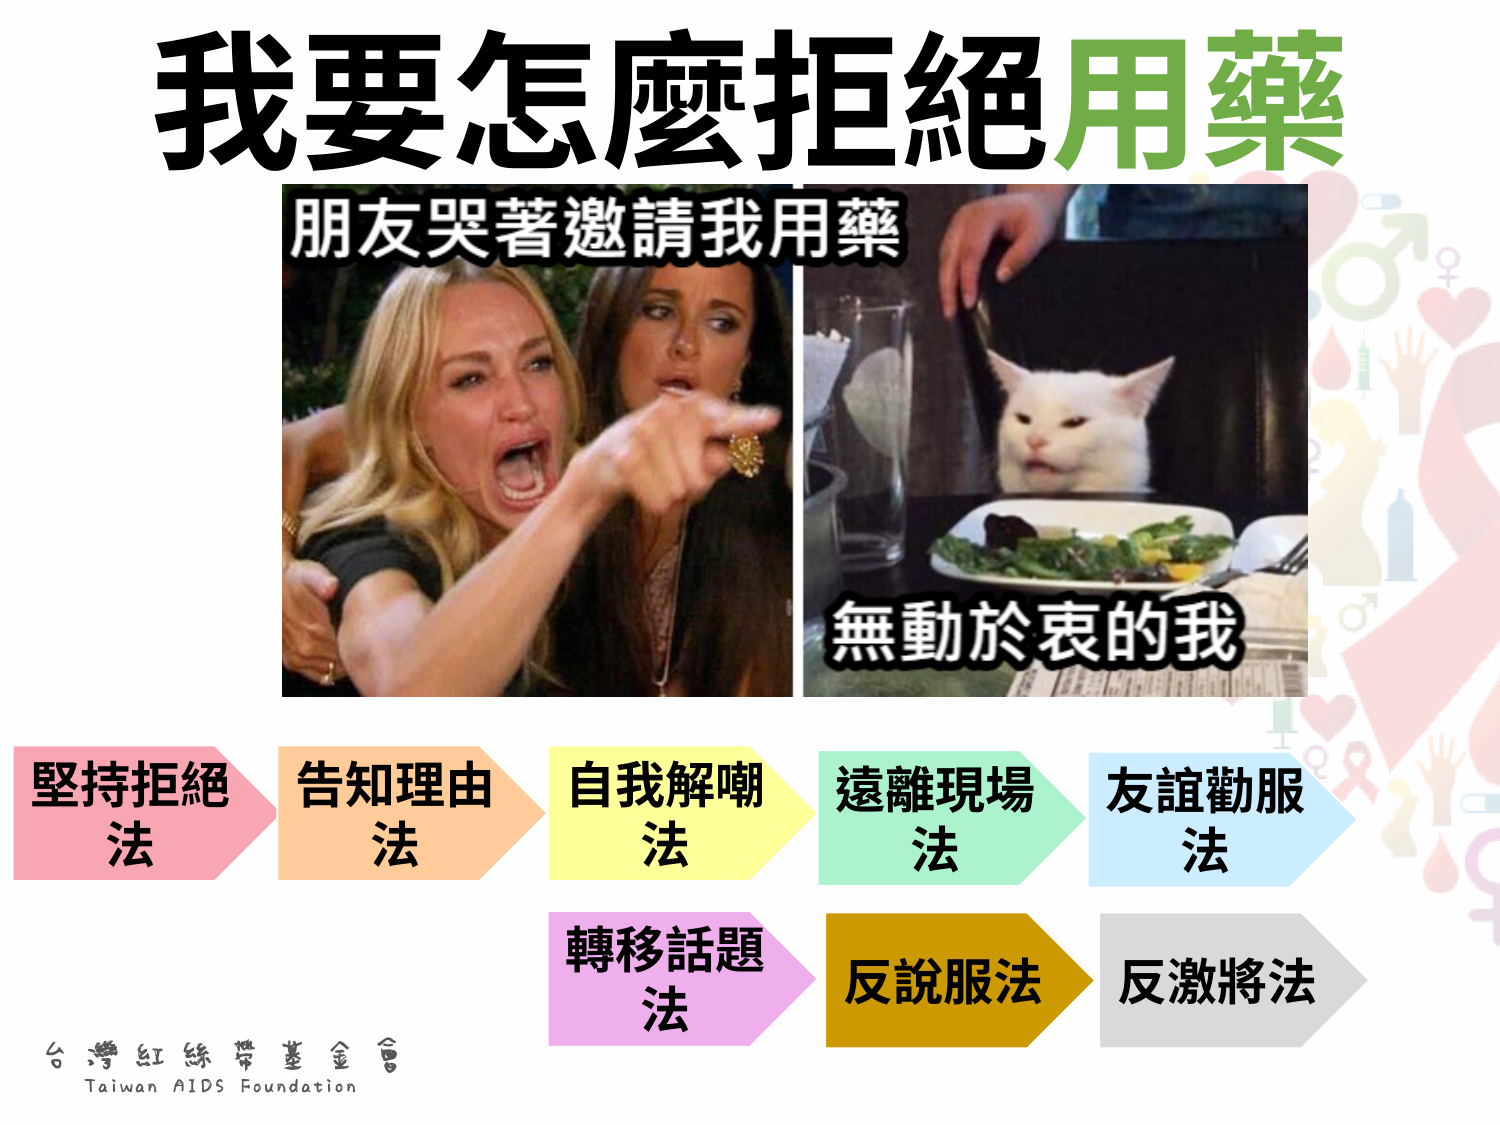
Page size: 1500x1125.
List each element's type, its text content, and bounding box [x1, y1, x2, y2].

text_box 遠離現場法 [817, 750, 1087, 887]
text_box 友誼勸服法 [1087, 751, 1358, 888]
text_box 反說服法 [825, 912, 1096, 1049]
text_box 堅持拒絕法 [12, 745, 277, 882]
text_box 反激將法 [1099, 912, 1370, 1049]
picture [0, 0, 1500, 1125]
text_box 自我解嘲法 [547, 745, 817, 882]
text_box 轉移話題法 [547, 910, 818, 1047]
text_box 告知理由法 [277, 745, 547, 882]
text_box 我要怎麼拒絕用藥 [85, 0, 1415, 195]
